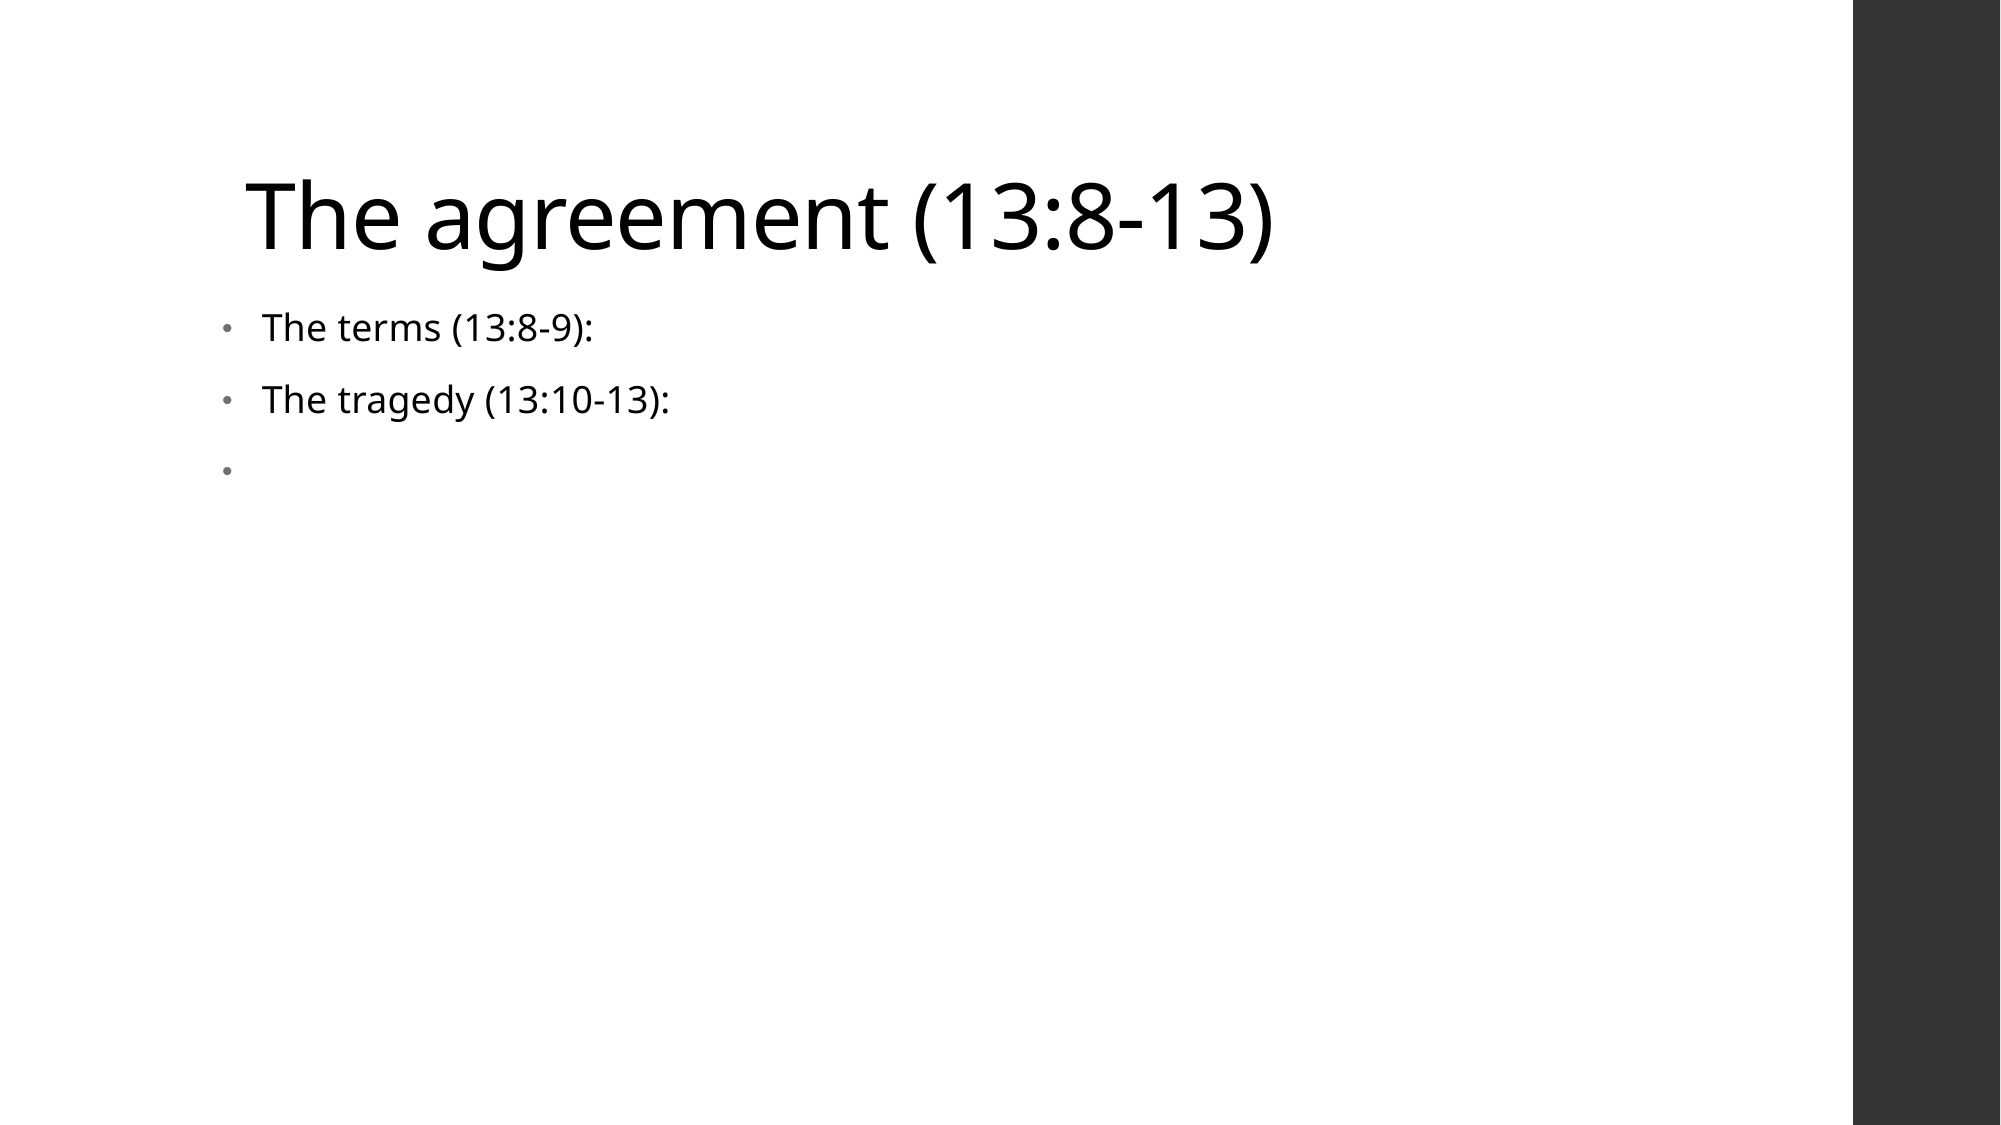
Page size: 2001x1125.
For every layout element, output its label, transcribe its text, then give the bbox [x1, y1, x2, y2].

title The agreement (13:8-13) [206, 60, 1797, 278]
list The terms (13:8-9): The tragedy (13:10-13): [206, 299, 1617, 1014]
